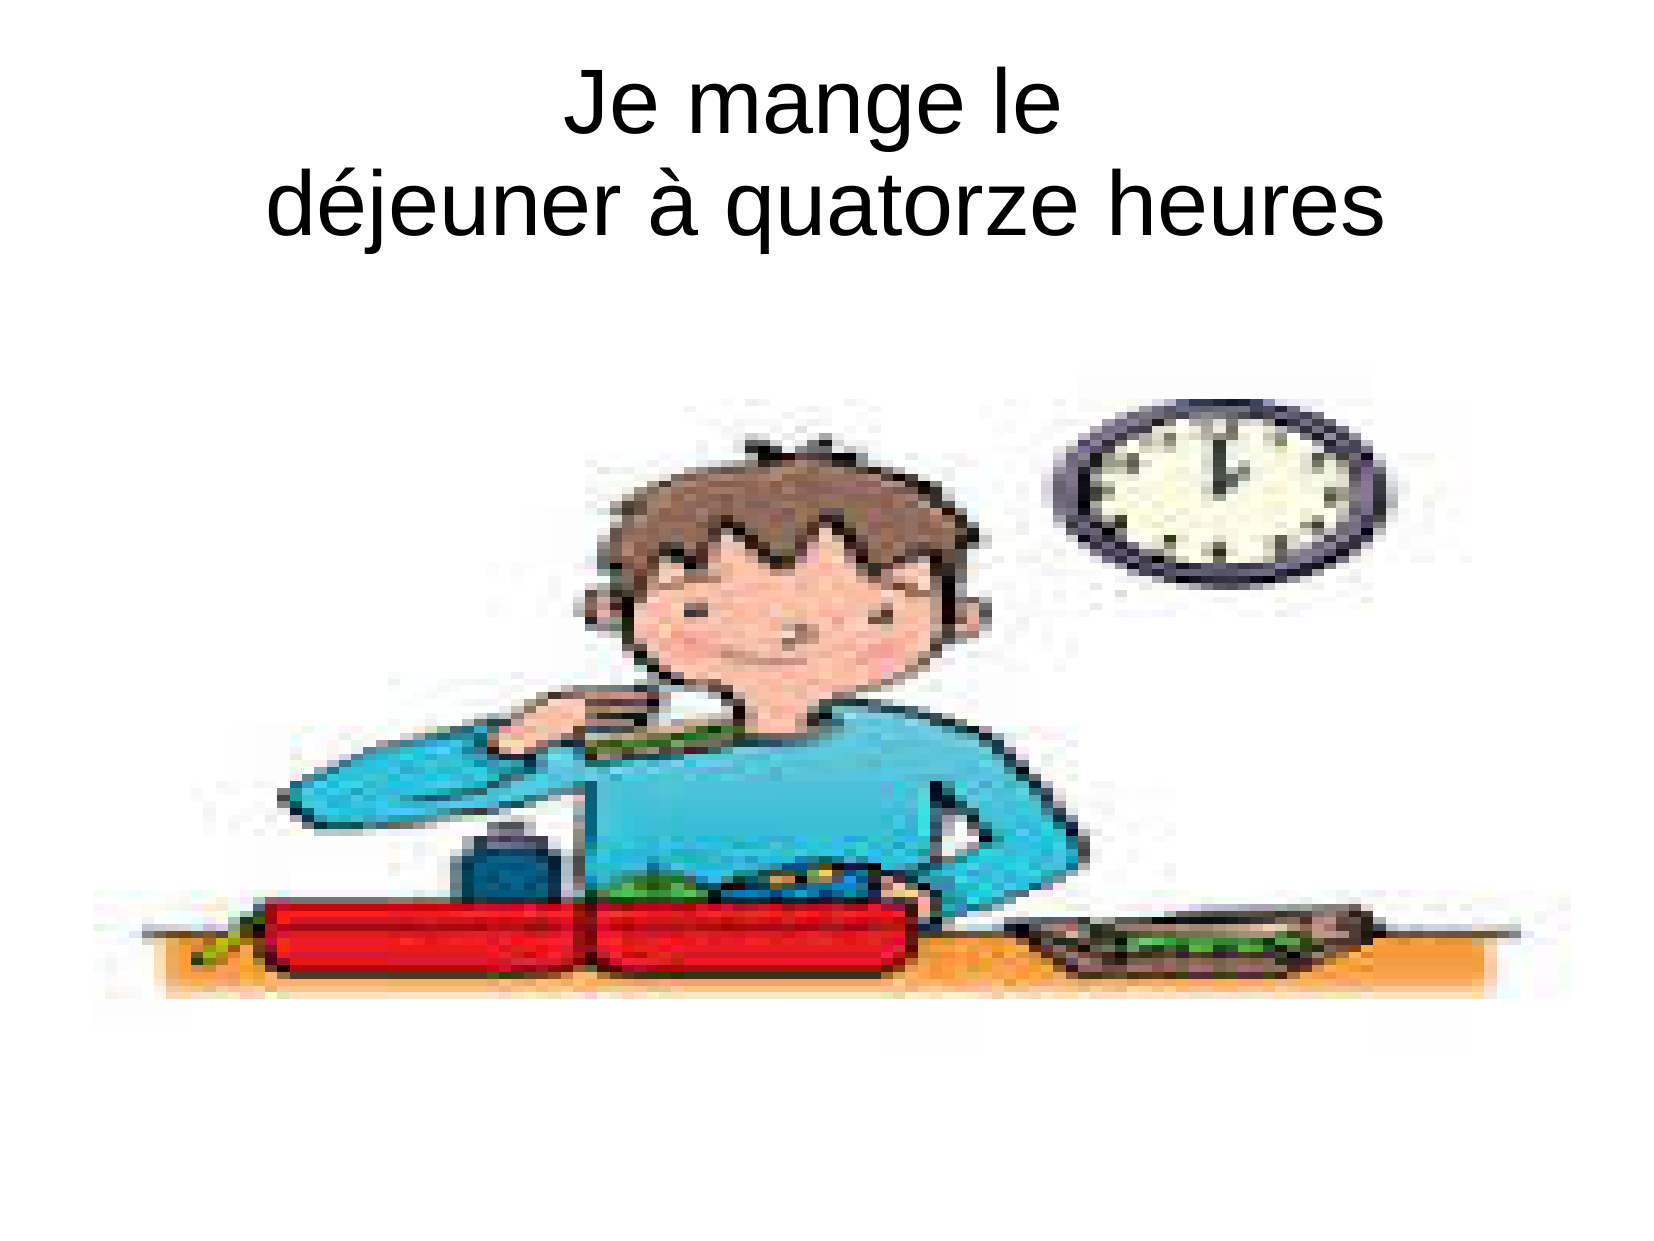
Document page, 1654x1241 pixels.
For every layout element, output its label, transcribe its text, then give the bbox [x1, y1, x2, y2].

picture [93, 290, 1571, 1109]
title Je mange le déjeuner à quatorze heures [82, 49, 1571, 257]
